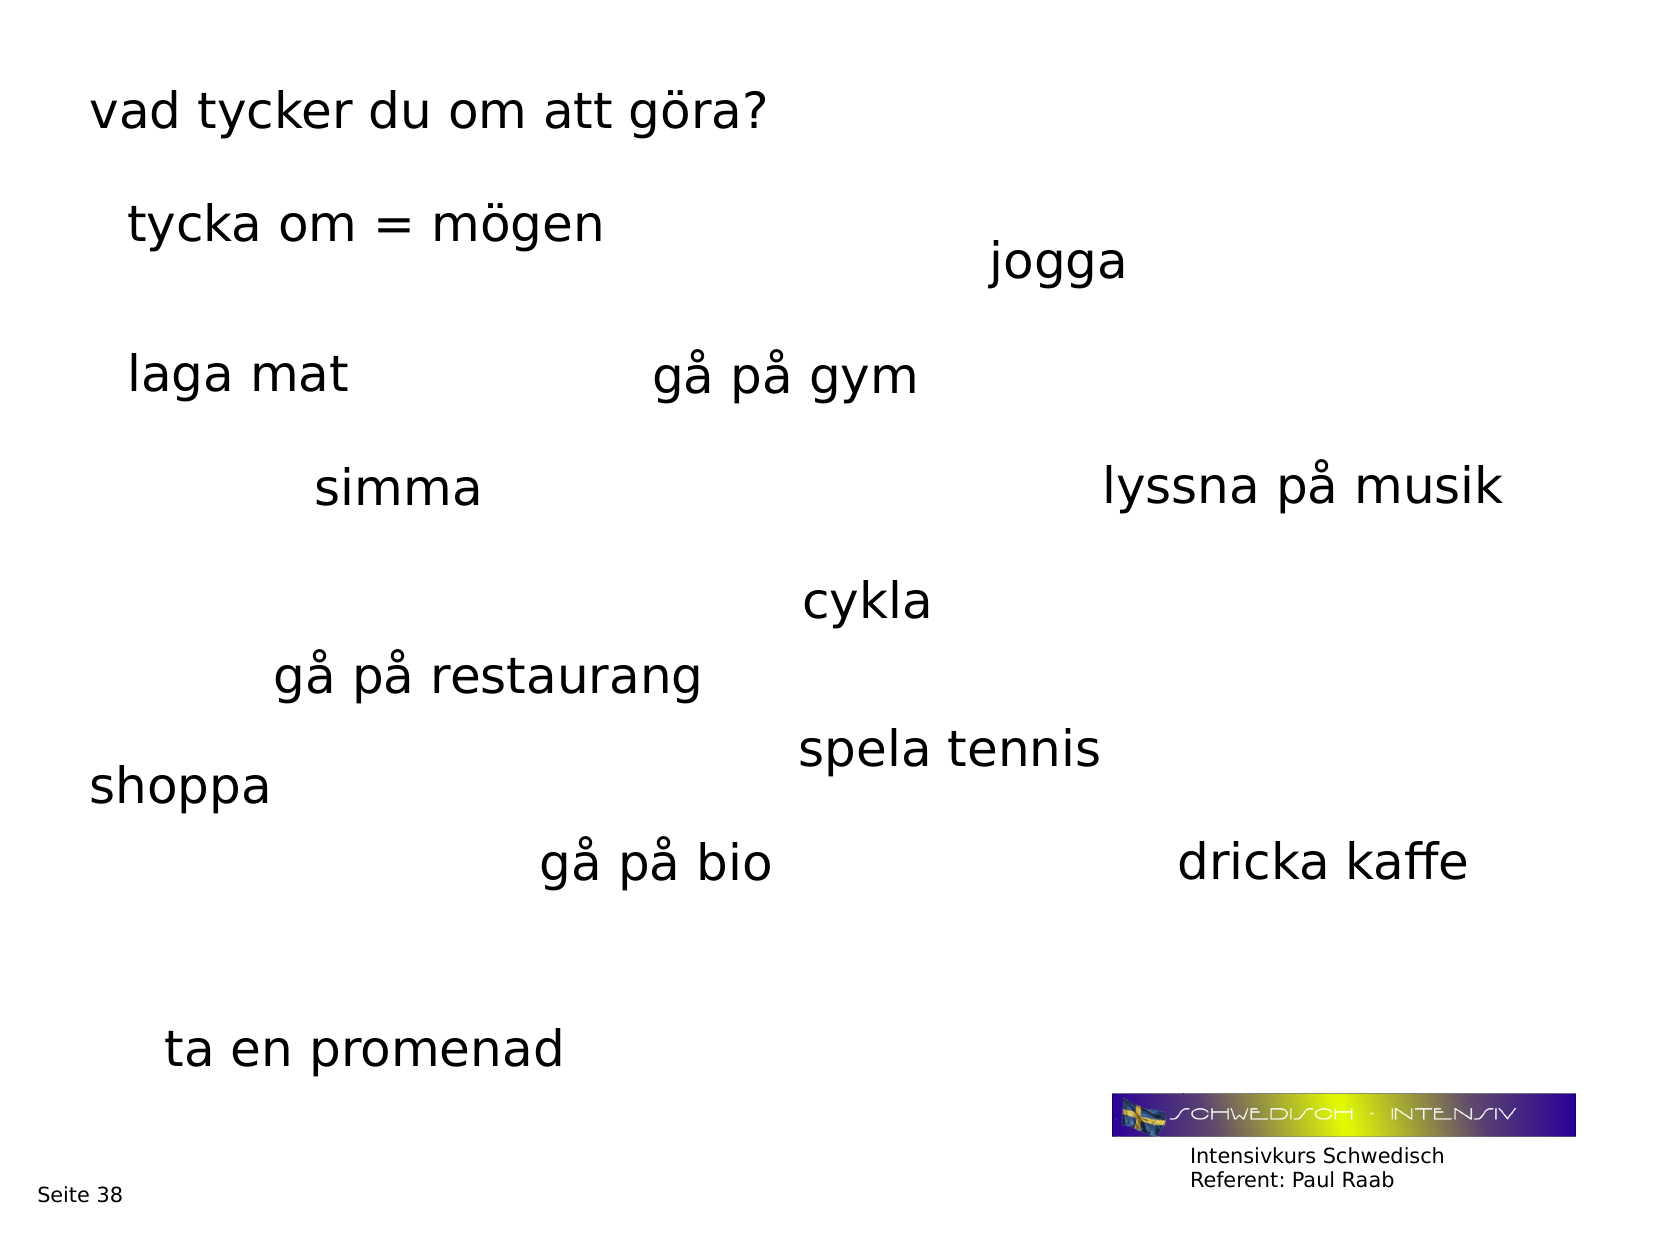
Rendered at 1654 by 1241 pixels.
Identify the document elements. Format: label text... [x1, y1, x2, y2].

text_box gå på restaurang [258, 639, 751, 713]
text_box spela tennis [783, 712, 1276, 786]
text_box ta en promenad [150, 1012, 601, 1086]
text_box shoppa [75, 750, 301, 824]
text_box tycka om = mögen [112, 187, 788, 261]
text_box gå på gym [637, 339, 1013, 413]
picture [1112, 1093, 1576, 1137]
text_box lyssna på musik [1087, 450, 1538, 524]
text_box laga mat [112, 337, 413, 411]
text_box jogga [975, 225, 1163, 299]
text_box vad tycker du om att göra? [75, 75, 863, 149]
text_box dricka kaffe [1162, 825, 1501, 899]
text_box cykla [787, 564, 976, 638]
text_box simma [300, 451, 526, 526]
text_box gå på bio [525, 826, 976, 901]
